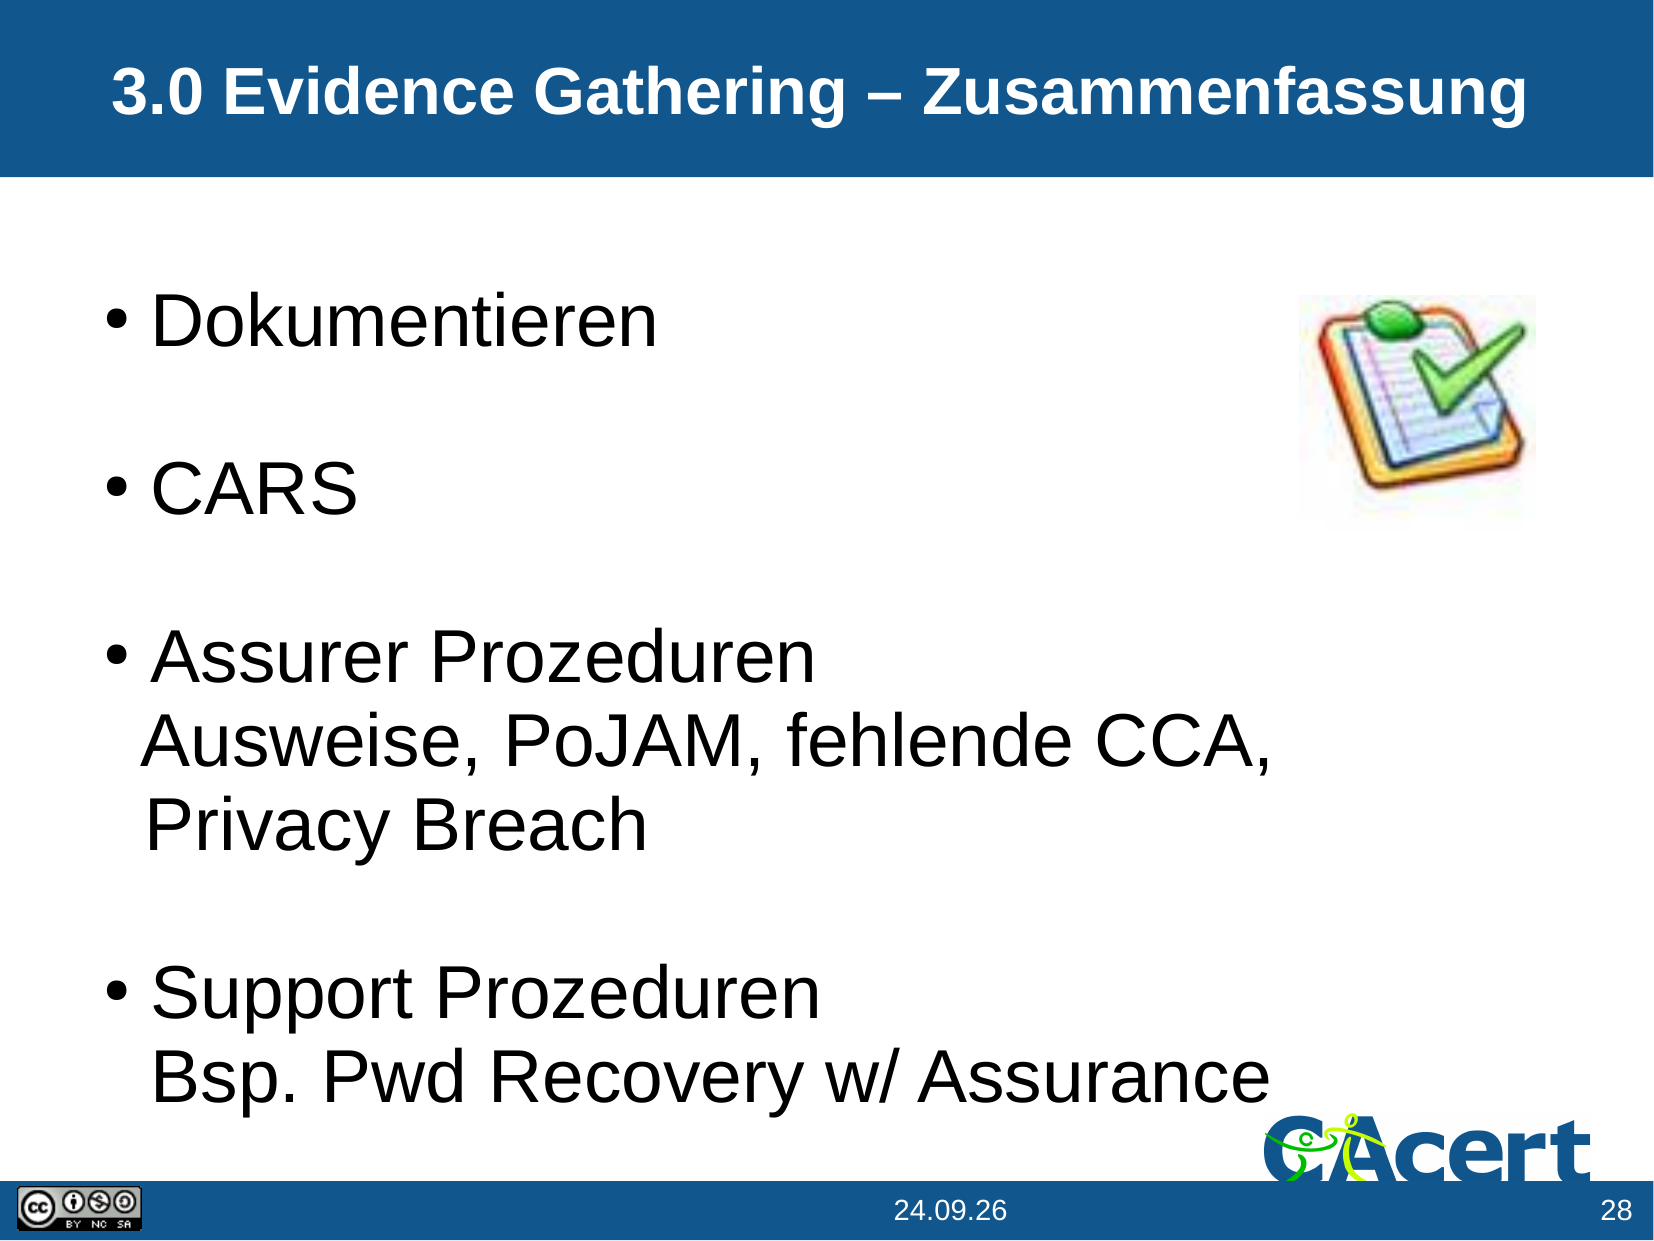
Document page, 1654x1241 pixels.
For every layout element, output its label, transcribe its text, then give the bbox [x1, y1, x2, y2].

picture [1299, 295, 1536, 532]
picture [17, 1186, 142, 1231]
picture [1290, 1112, 1591, 1181]
text_box Dokumentieren CARS Assurer Prozeduren Ausweise, PoJAM, fehlende CCA, Privacy Breach Support Prozeduren Bsp. Pwd Recovery w/ Assurance [88, 270, 1290, 1210]
title 3.0 Evidence Gathering – Zusammenfassung [76, 17, 1565, 166]
